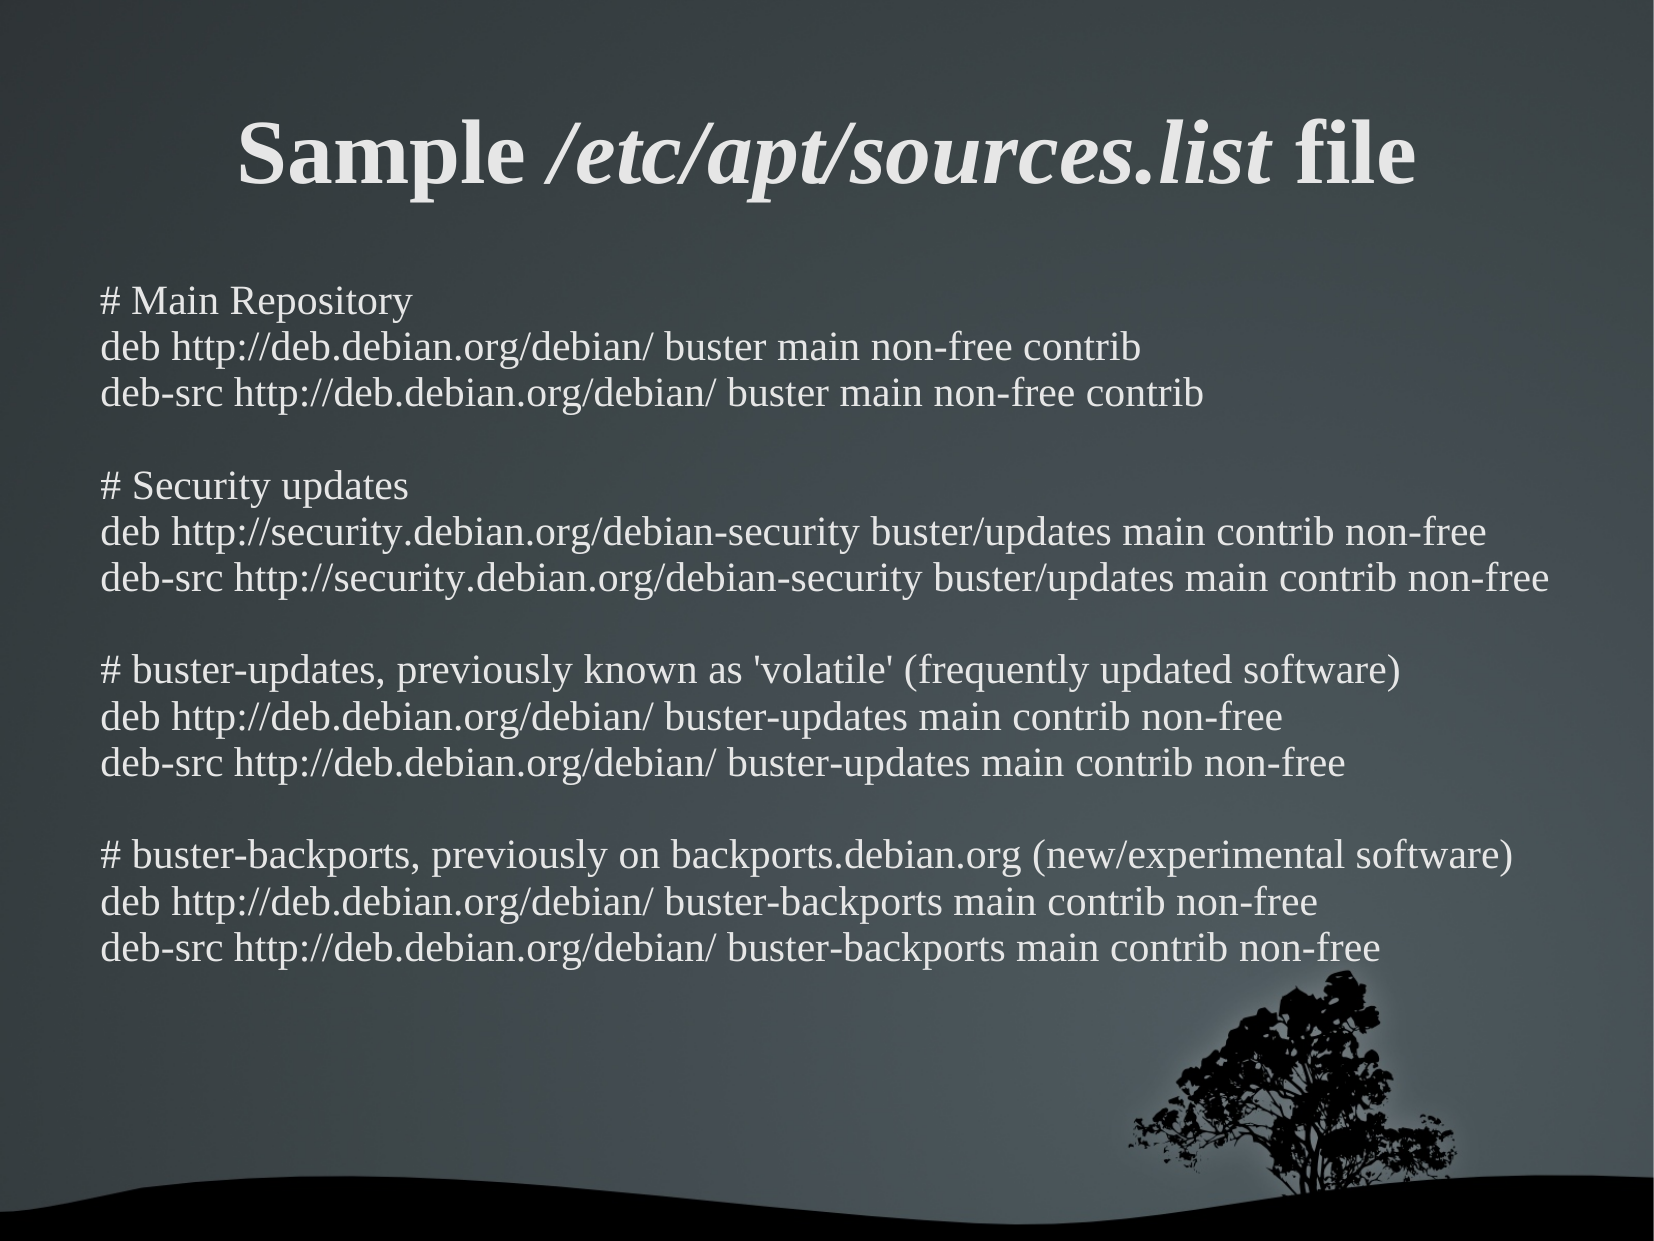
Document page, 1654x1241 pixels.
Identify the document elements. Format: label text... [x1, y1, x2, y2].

list # Main Repository deb http://deb.debian.org/debian/ buster main non-free contrib deb-src http://deb.debian.org/debian/ buster main non-free contrib # Security updates deb http://security.debian.org/debian-security buster/updates main contrib non-free deb-src http://security.debian.org/debian-security buster/updates main contrib non-free # buster-updates, previously known as 'volatile' (frequently updated software) deb http://deb.debian.org/debian/ buster-updates main contrib non-free deb-src http://deb.debian.org/debian/ buster-updates main contrib non-free # buster-backports, previously on backports.debian.org (new/experimental software) deb http://deb.debian.org/debian/ buster-backports main contrib non-free deb-src http://deb.debian.org/debian/ buster-backports main contrib non-free [0, 276, 1595, 1241]
picture [0, 0, 1654, 1241]
title Sample /etc/apt/sources.list file [82, 49, 1571, 257]
